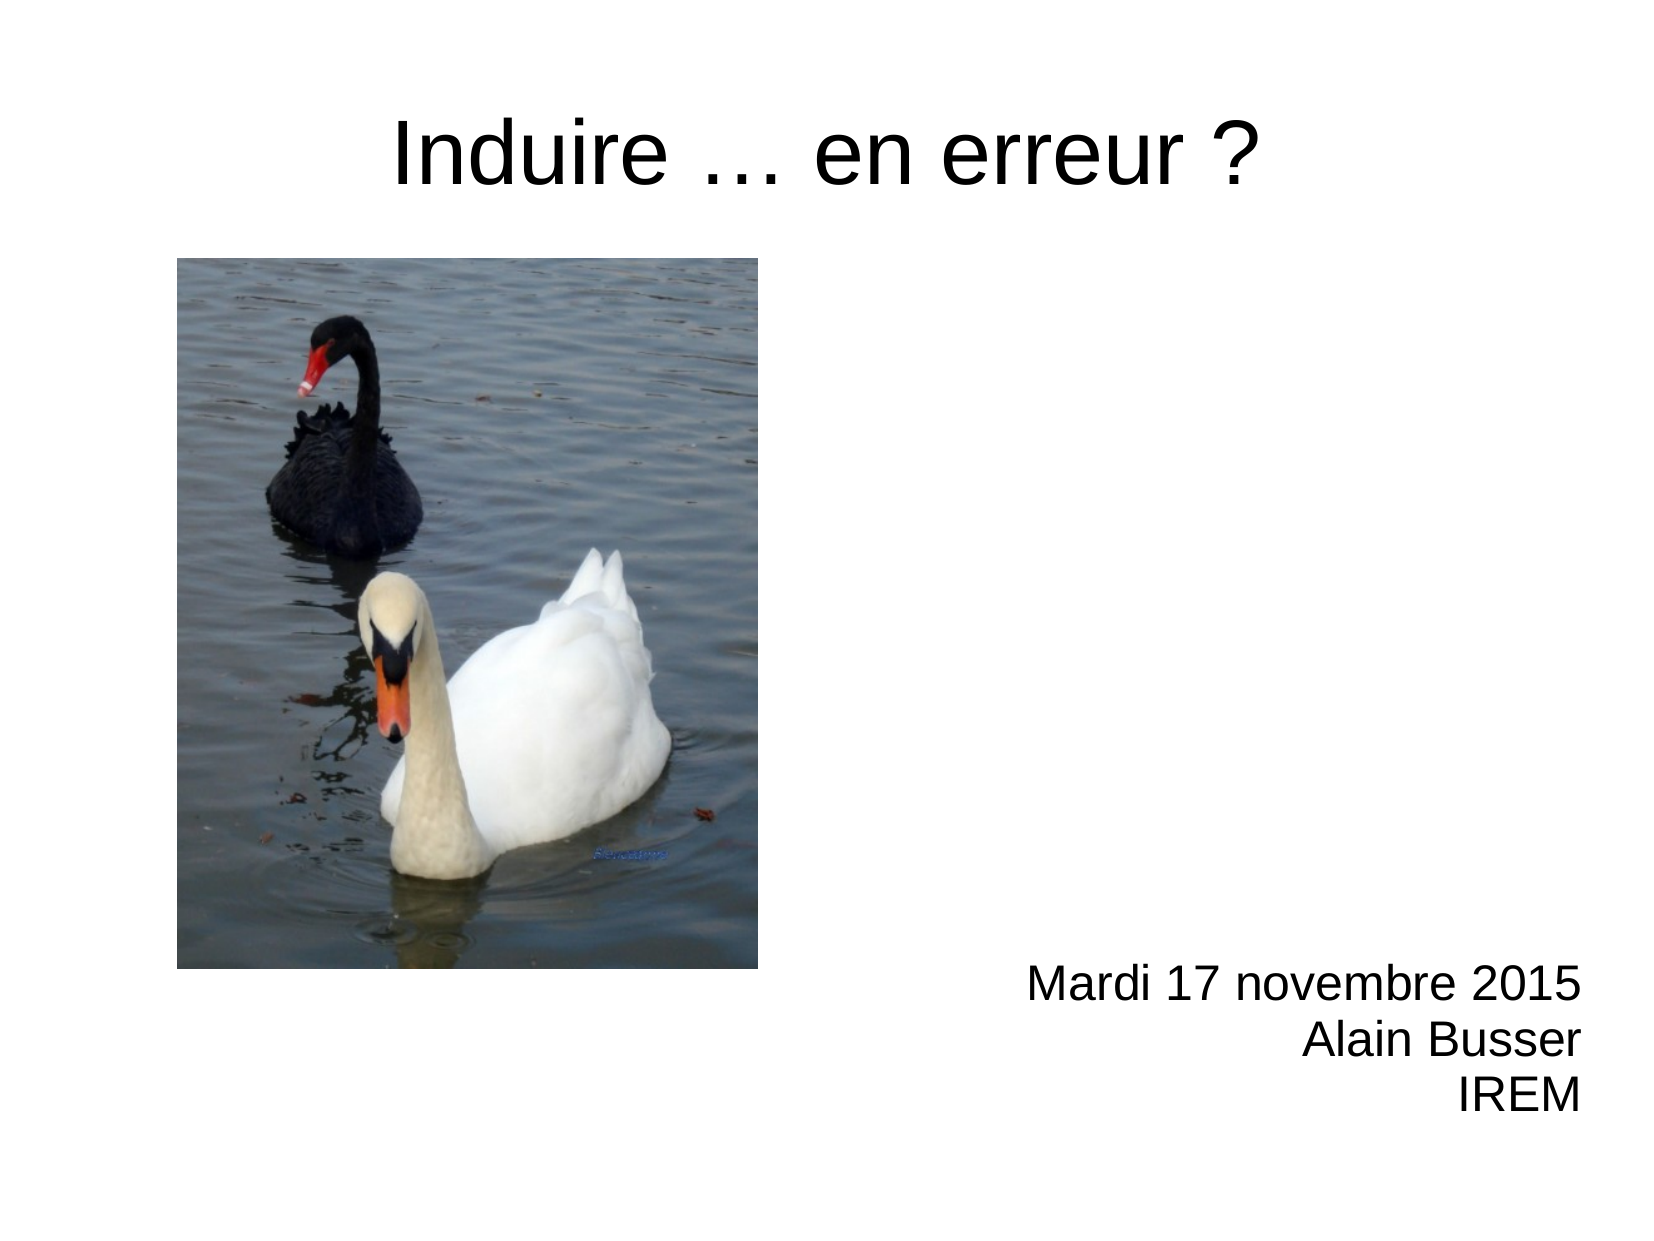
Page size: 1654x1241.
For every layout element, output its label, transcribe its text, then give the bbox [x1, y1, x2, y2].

picture [177, 258, 758, 969]
subtitle Mardi 17 novembre 2015 Alain Busser IREM [94, 874, 1583, 1204]
title Induire … en erreur ? [82, 49, 1571, 257]
